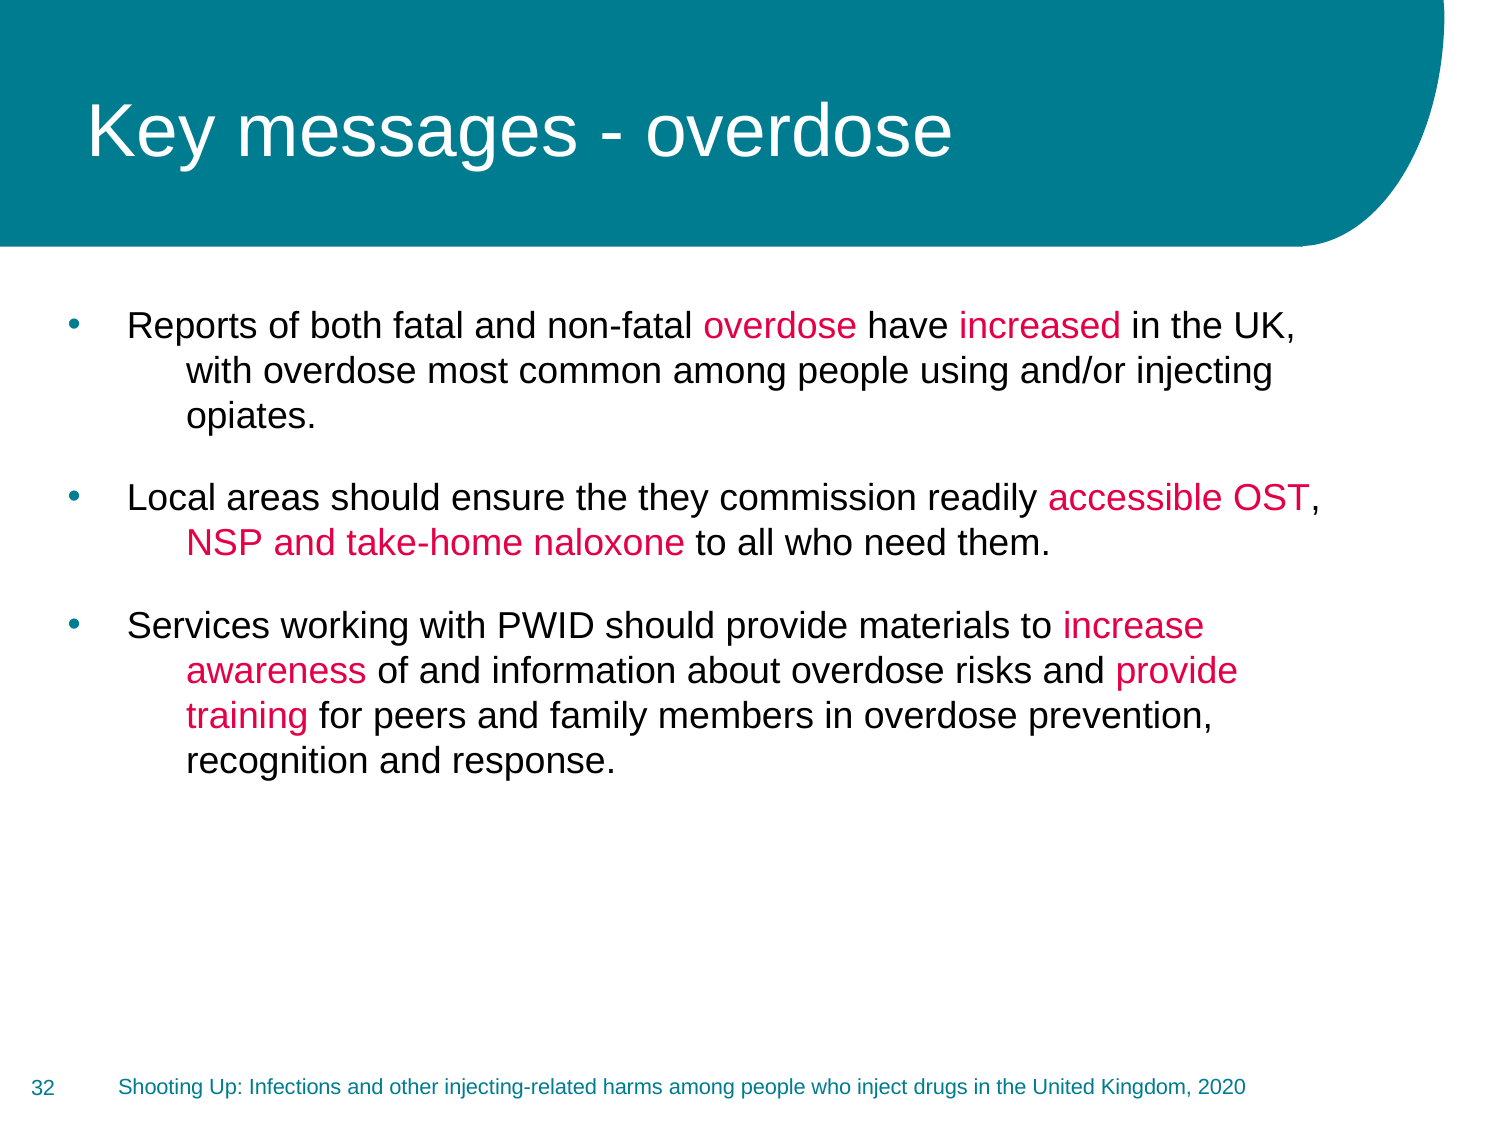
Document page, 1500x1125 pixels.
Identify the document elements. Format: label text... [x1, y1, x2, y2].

title Key messages - overdose [71, 84, 1306, 245]
list Reports of both fatal and non-fatal overdose have increased in the UK, with overdose most common among people using and/or injecting opiates. Local areas should ensure the they commission readily accessible OST, NSP and take-home naloxone to all who need them. Services working with PWID should provide materials to increase awareness of and information about overdose risks and provide training for peers and family members in overdose prevention, recognition and response. [52, 293, 1381, 1008]
text_box Shooting Up: Infections and other injecting-related harms among people who inject drugs in the United Kingdom, 2020 [103, 1056, 1335, 1116]
text_box [16, 1056, 90, 1117]
